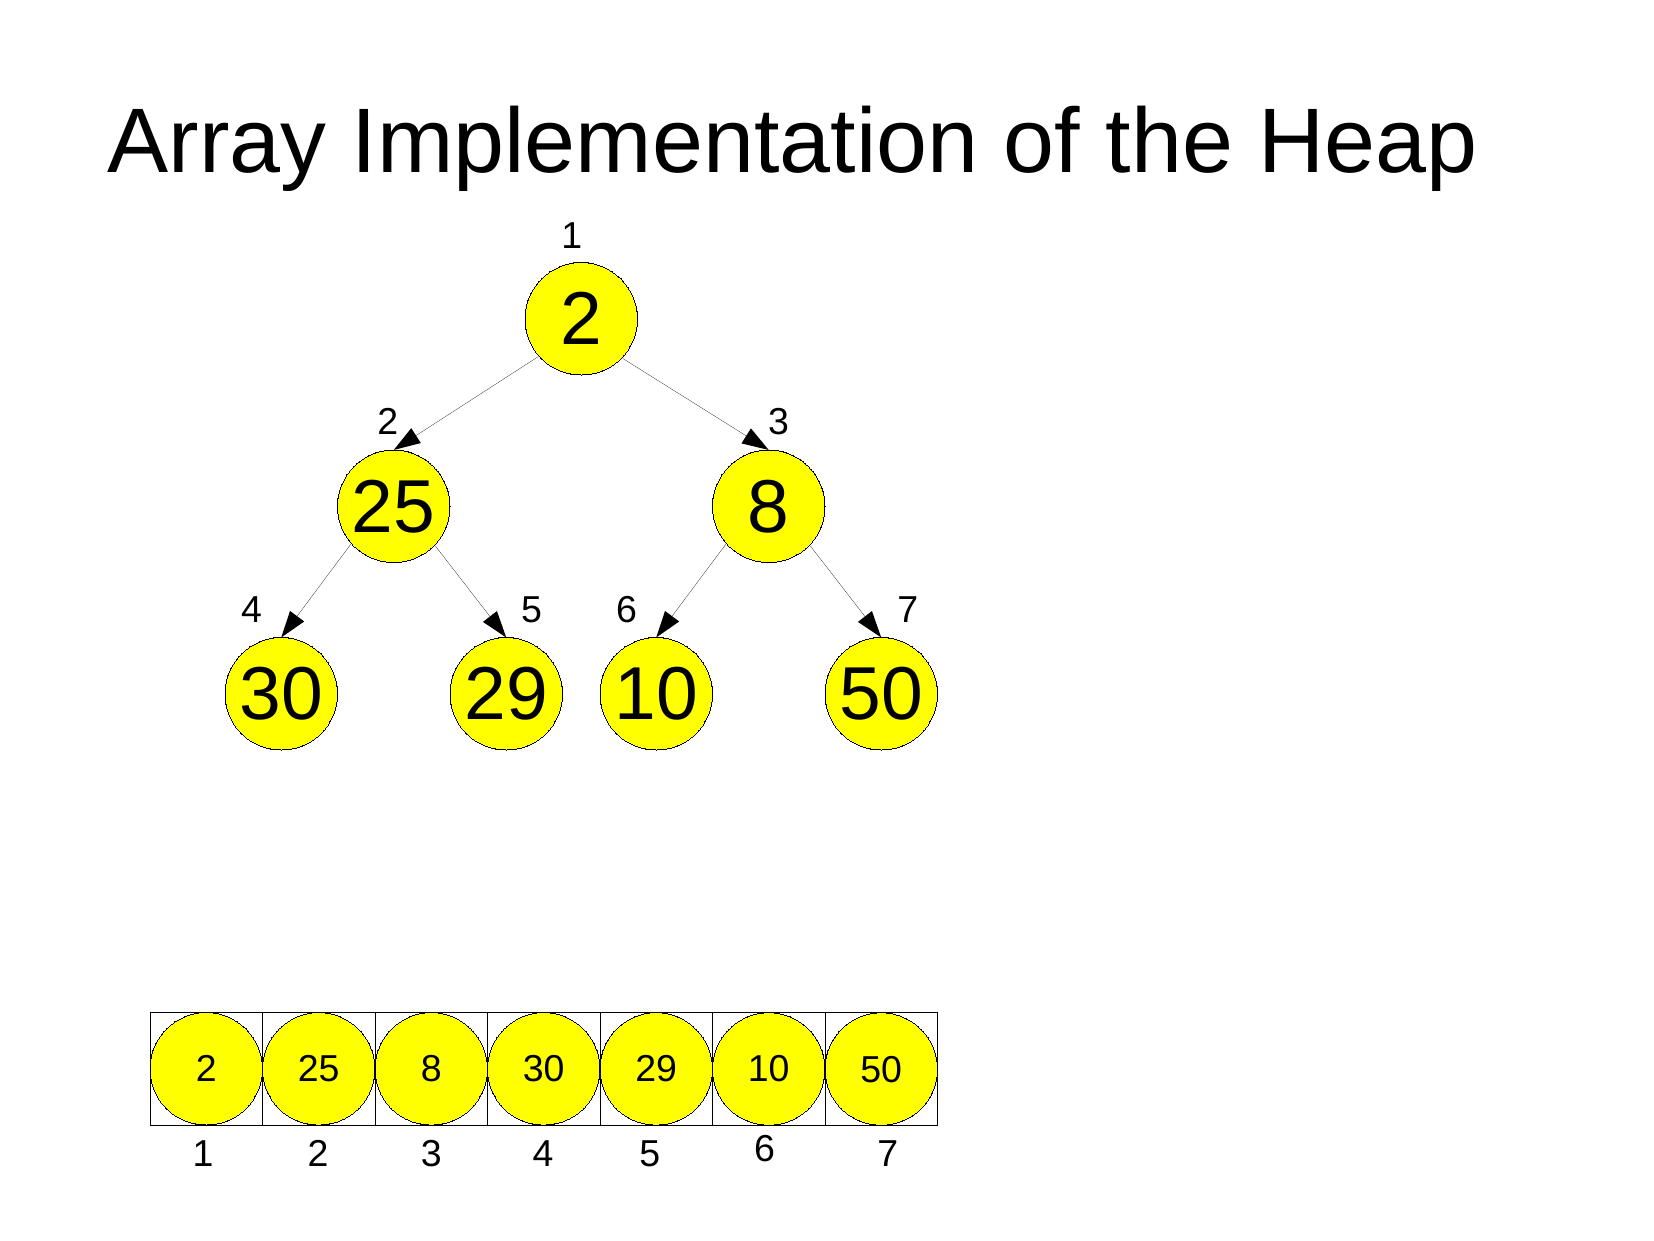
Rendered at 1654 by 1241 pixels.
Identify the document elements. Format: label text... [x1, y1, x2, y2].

text_box 6 [601, 580, 657, 638]
text_box 5 [506, 580, 562, 638]
text_box 4 [517, 1125, 569, 1182]
text_box 10 [600, 637, 713, 751]
text_box 2 [525, 262, 638, 376]
text_box 29 [450, 637, 563, 751]
text_box 50 [825, 637, 938, 751]
text_box 1 [546, 206, 602, 264]
title Array Implementation of the Heap [49, 37, 1538, 245]
text_box 7 [862, 1125, 913, 1182]
text_box 4 [226, 580, 282, 638]
text_box [150, 1012, 938, 1126]
text_box 2 [292, 1125, 344, 1182]
text_box 30 [225, 637, 338, 751]
text_box 8 [712, 450, 826, 563]
text_box 25 [337, 450, 451, 563]
text_box 3 [753, 393, 809, 450]
text_box 2 [362, 393, 418, 450]
text_box 6 [739, 1120, 790, 1178]
text_box 3 [406, 1125, 457, 1182]
text_box 5 [624, 1125, 676, 1182]
text_box 1 [177, 1125, 229, 1182]
text_box 7 [882, 580, 938, 638]
